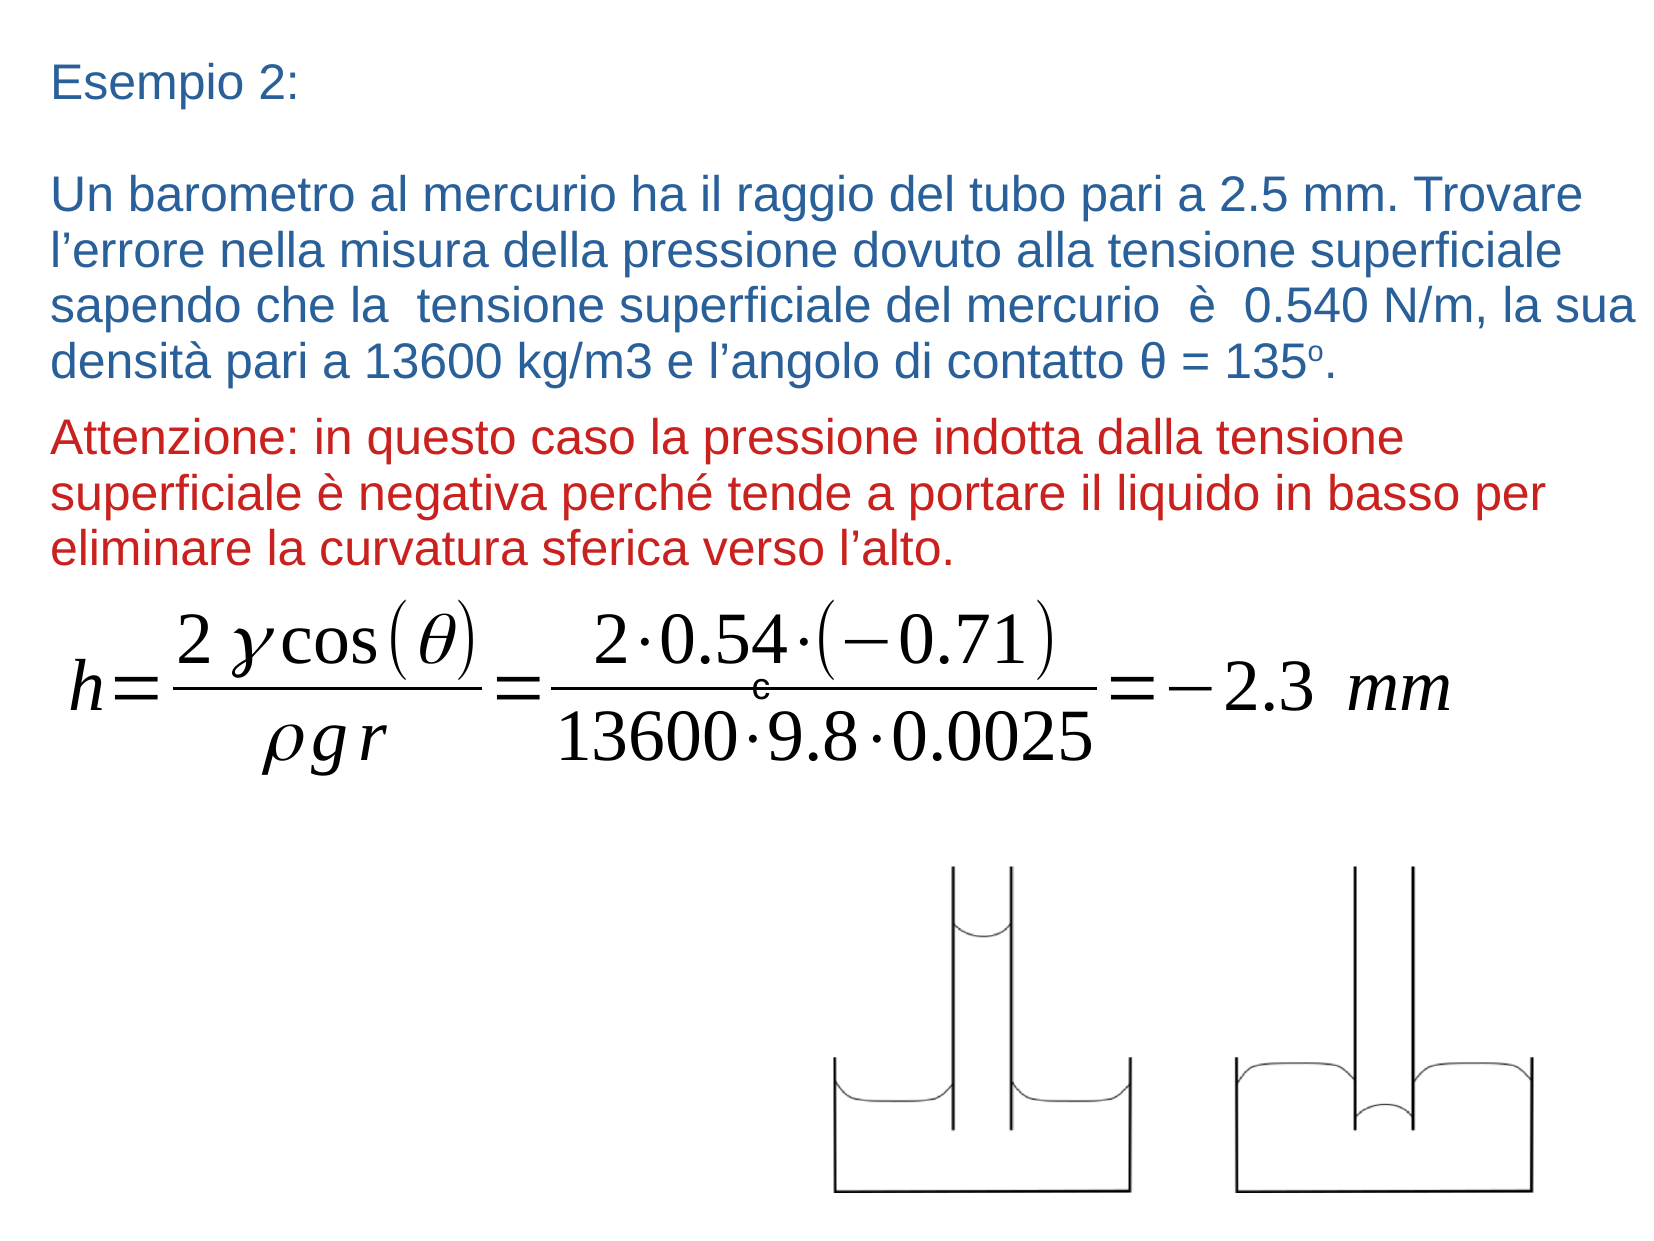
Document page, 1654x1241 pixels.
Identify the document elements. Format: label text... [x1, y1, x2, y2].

text_box Attenzione: in questo caso la pressione indotta dalla tensione superficiale è negativa perché tende a portare il liquido in basso per eliminare la curvatura sferica verso l’alto. [35, 401, 1654, 584]
chart [49, 594, 1473, 780]
text_box Esempio 2: Un barometro al mercurio ha il raggio del tubo pari a 2.5 mm. Trovare l’errore nella misura della pressione dovuto alla tensione superficiale sapendo che la tensione superficiale del mercurio è 0.540 N/m, la sua densità pari a 13600 kg/m3 e l’angolo di contatto θ = 135o. [35, 47, 1654, 401]
picture [791, 821, 1607, 1205]
